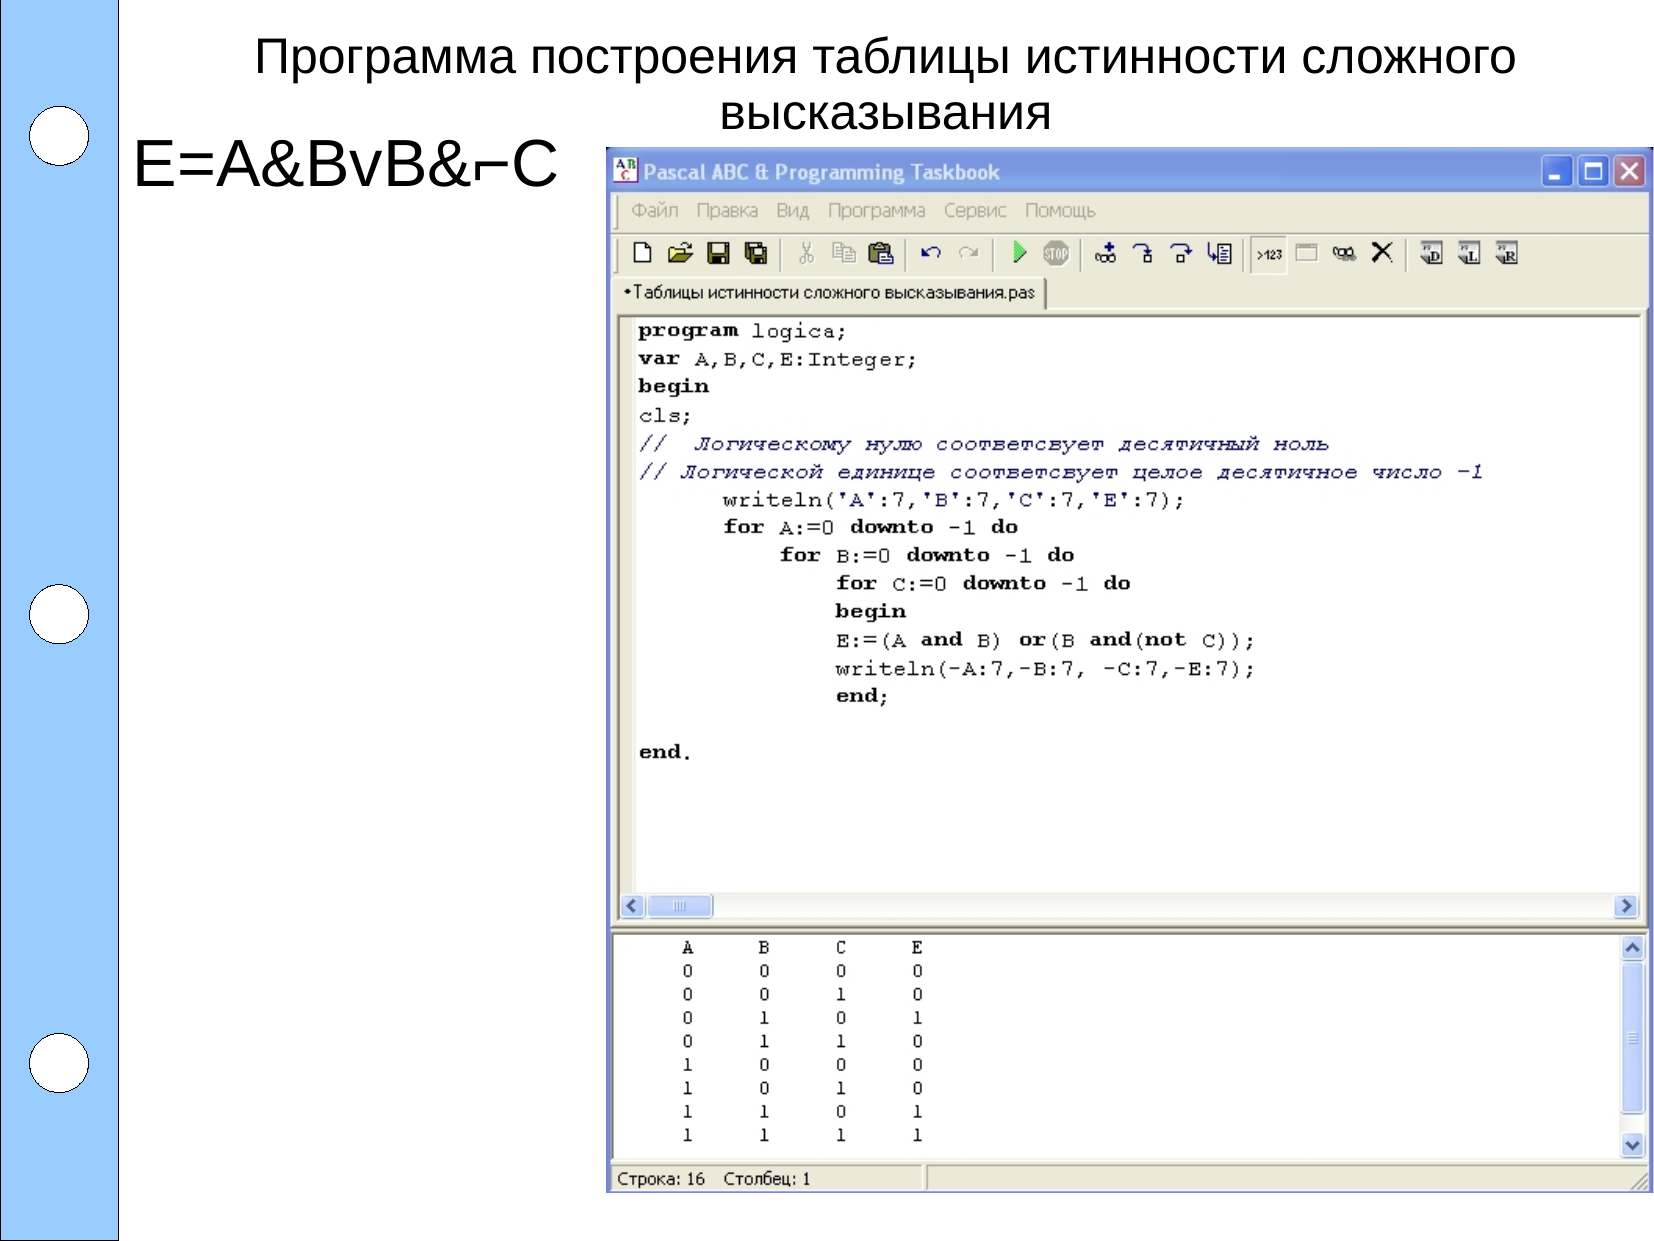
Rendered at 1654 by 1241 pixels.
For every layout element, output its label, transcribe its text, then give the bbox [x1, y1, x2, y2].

picture [606, 147, 1654, 1193]
text_box E=A&BvB&⌐C [118, 118, 650, 208]
text_box Программа построения таблицы истинности сложного высказывания [147, 21, 1625, 147]
text_box [0, 0, 119, 1241]
